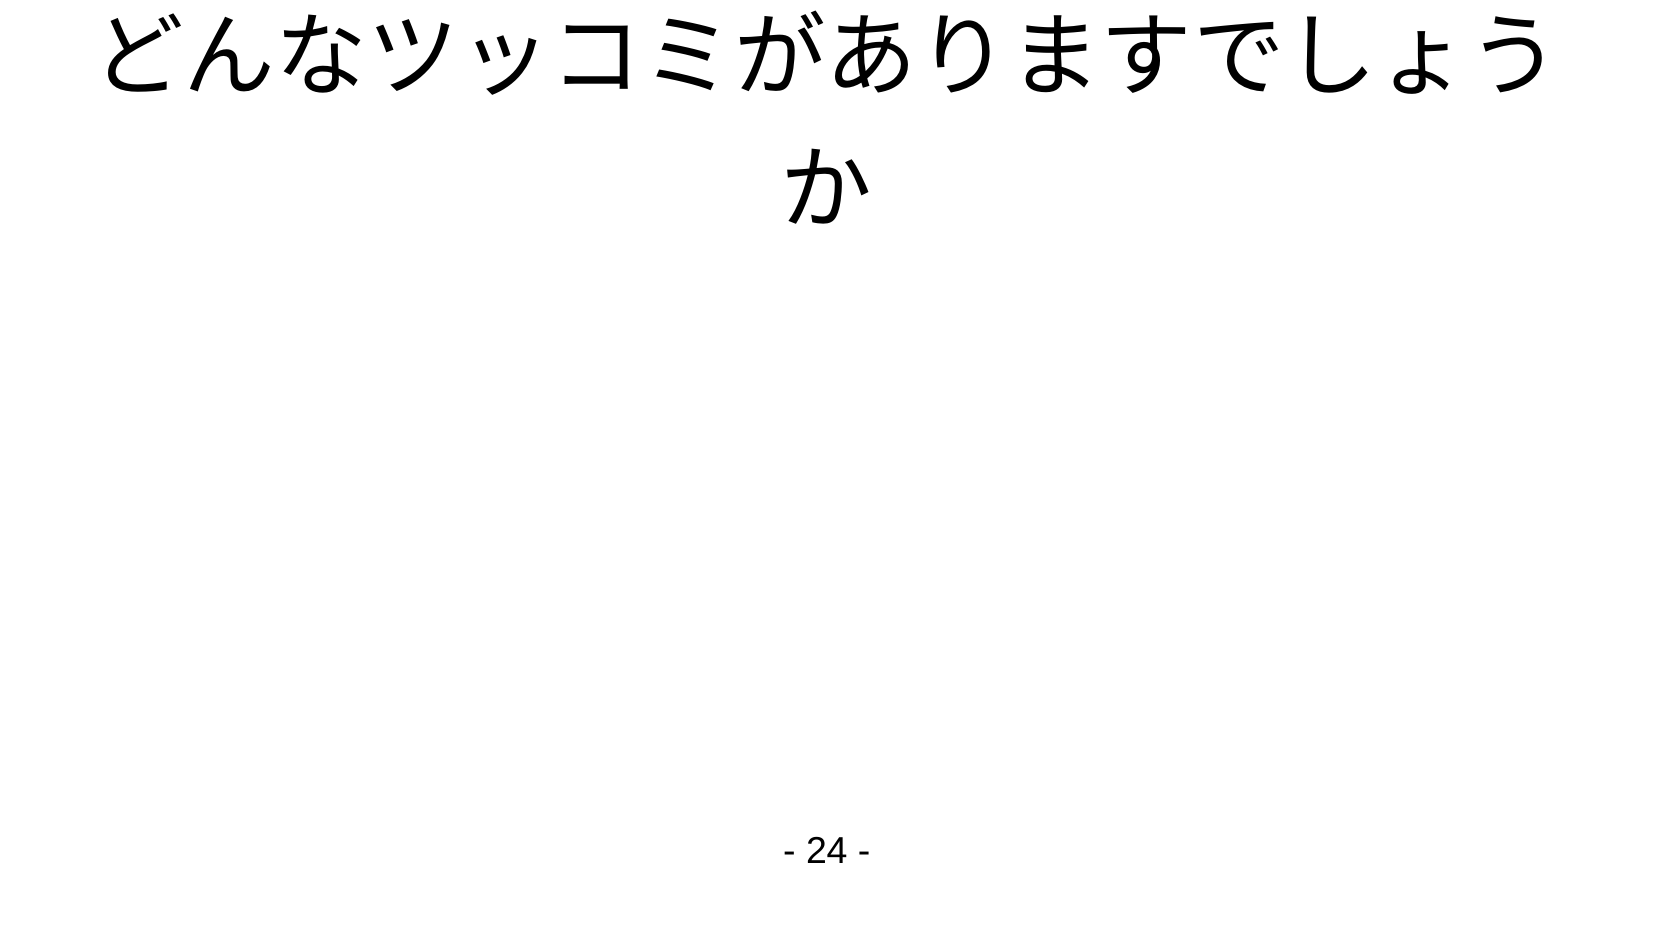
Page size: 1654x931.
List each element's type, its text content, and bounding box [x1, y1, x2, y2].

title どんなツッコミがありますでしょうか [82, 37, 1571, 193]
text_box - <番号> - [703, 815, 950, 886]
